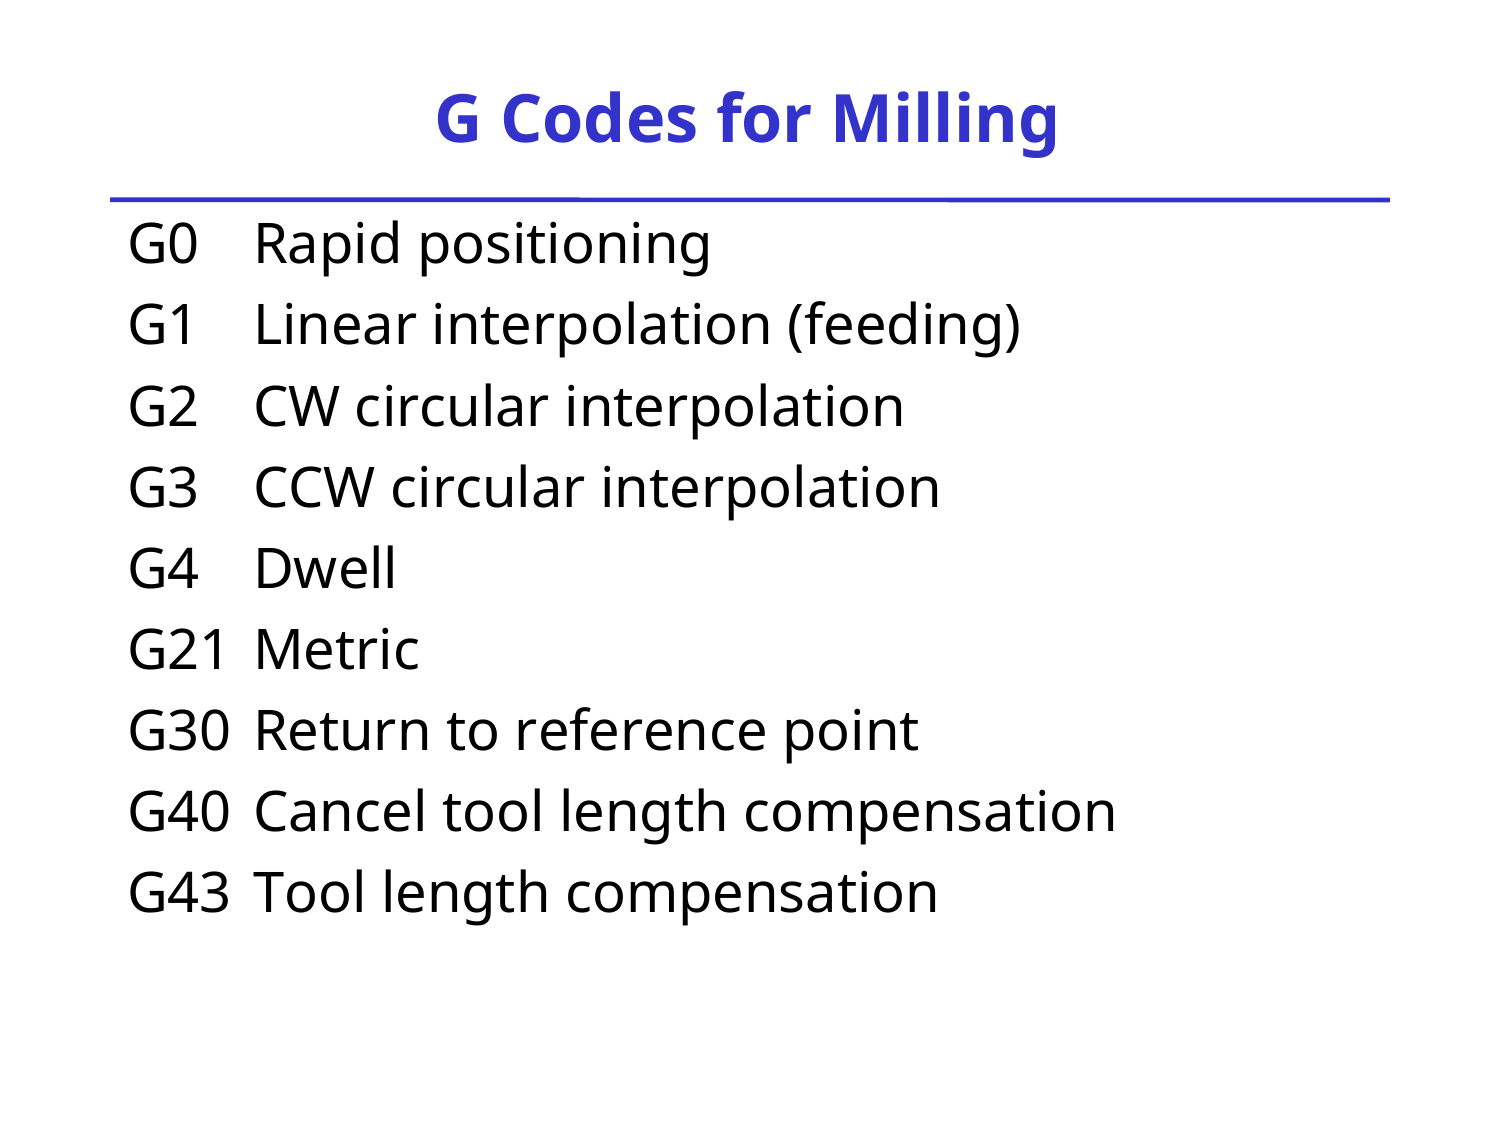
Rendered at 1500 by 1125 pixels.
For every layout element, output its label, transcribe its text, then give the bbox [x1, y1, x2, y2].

list G0 Rapid positioning G1 Linear interpolation (feeding) G2 CW circular interpolation G3 CCW circular interpolation G4 Dwell G21 Metric G30 Return to reference point G40 Cancel tool length compensation G43 Tool length compensation [112, 199, 1384, 934]
title G Codes for Milling [112, 29, 1384, 199]
